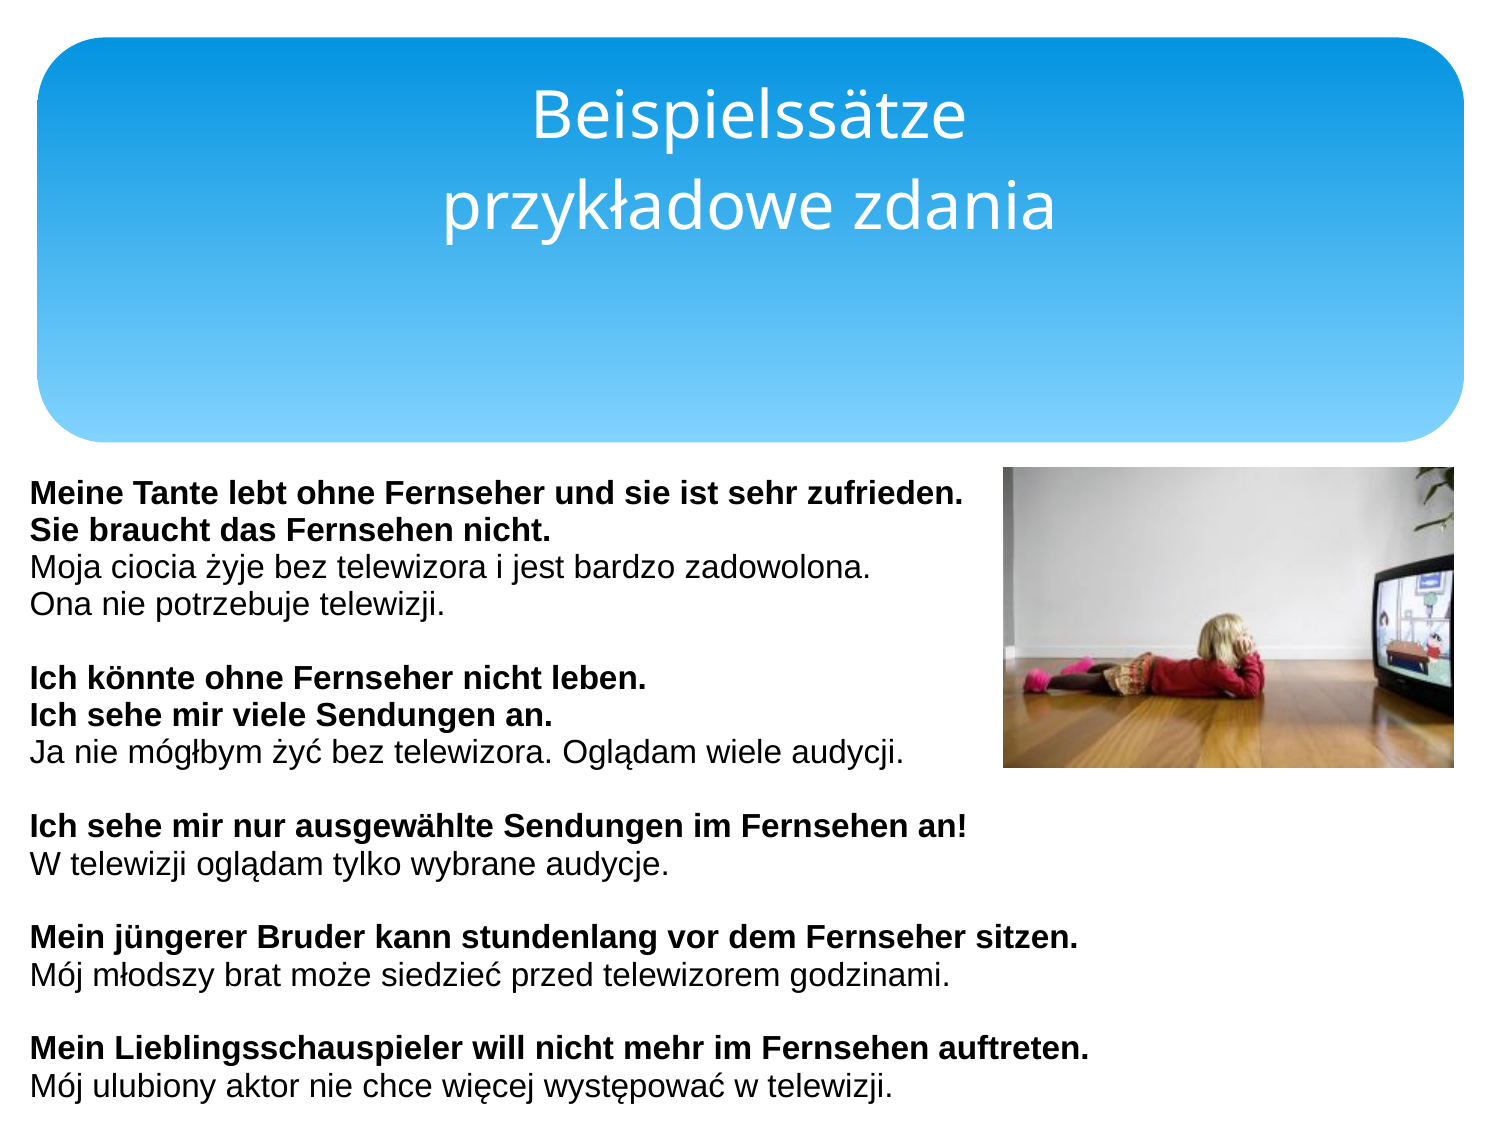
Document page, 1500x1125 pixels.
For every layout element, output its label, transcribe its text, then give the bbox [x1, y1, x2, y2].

picture [1003, 467, 1454, 768]
subtitle Meine Tante lebt ohne Fernseher und sie ist sehr zufrieden. Sie braucht das Fernsehen nicht. Moja ciocia żyje bez telewizora i jest bardzo zadowolona. Ona nie potrzebuje telewizji. Ich könnte ohne Fernseher nicht leben. Ich sehe mir viele Sendungen an. Ja nie mógłbym żyć bez telewizora. Oglądam wiele audycji. Ich sehe mir nur ausgewählte Sendungen im Fernsehen an! W telewizji oglądam tylko wybrane audycje. Mein jüngerer Bruder kann stundenlang vor dem Fernseher sitzen. Mój młodszy brat może siedzieć przed telewizorem godzinami. Mein Lieblingsschauspieler will nicht mehr im Fernsehen auftreten. Mój ulubiony aktor nie chce więcej występować w telewizji. [29, 468, 1477, 1111]
title Beispielssätze przykładowe zdania [75, 62, 1425, 254]
